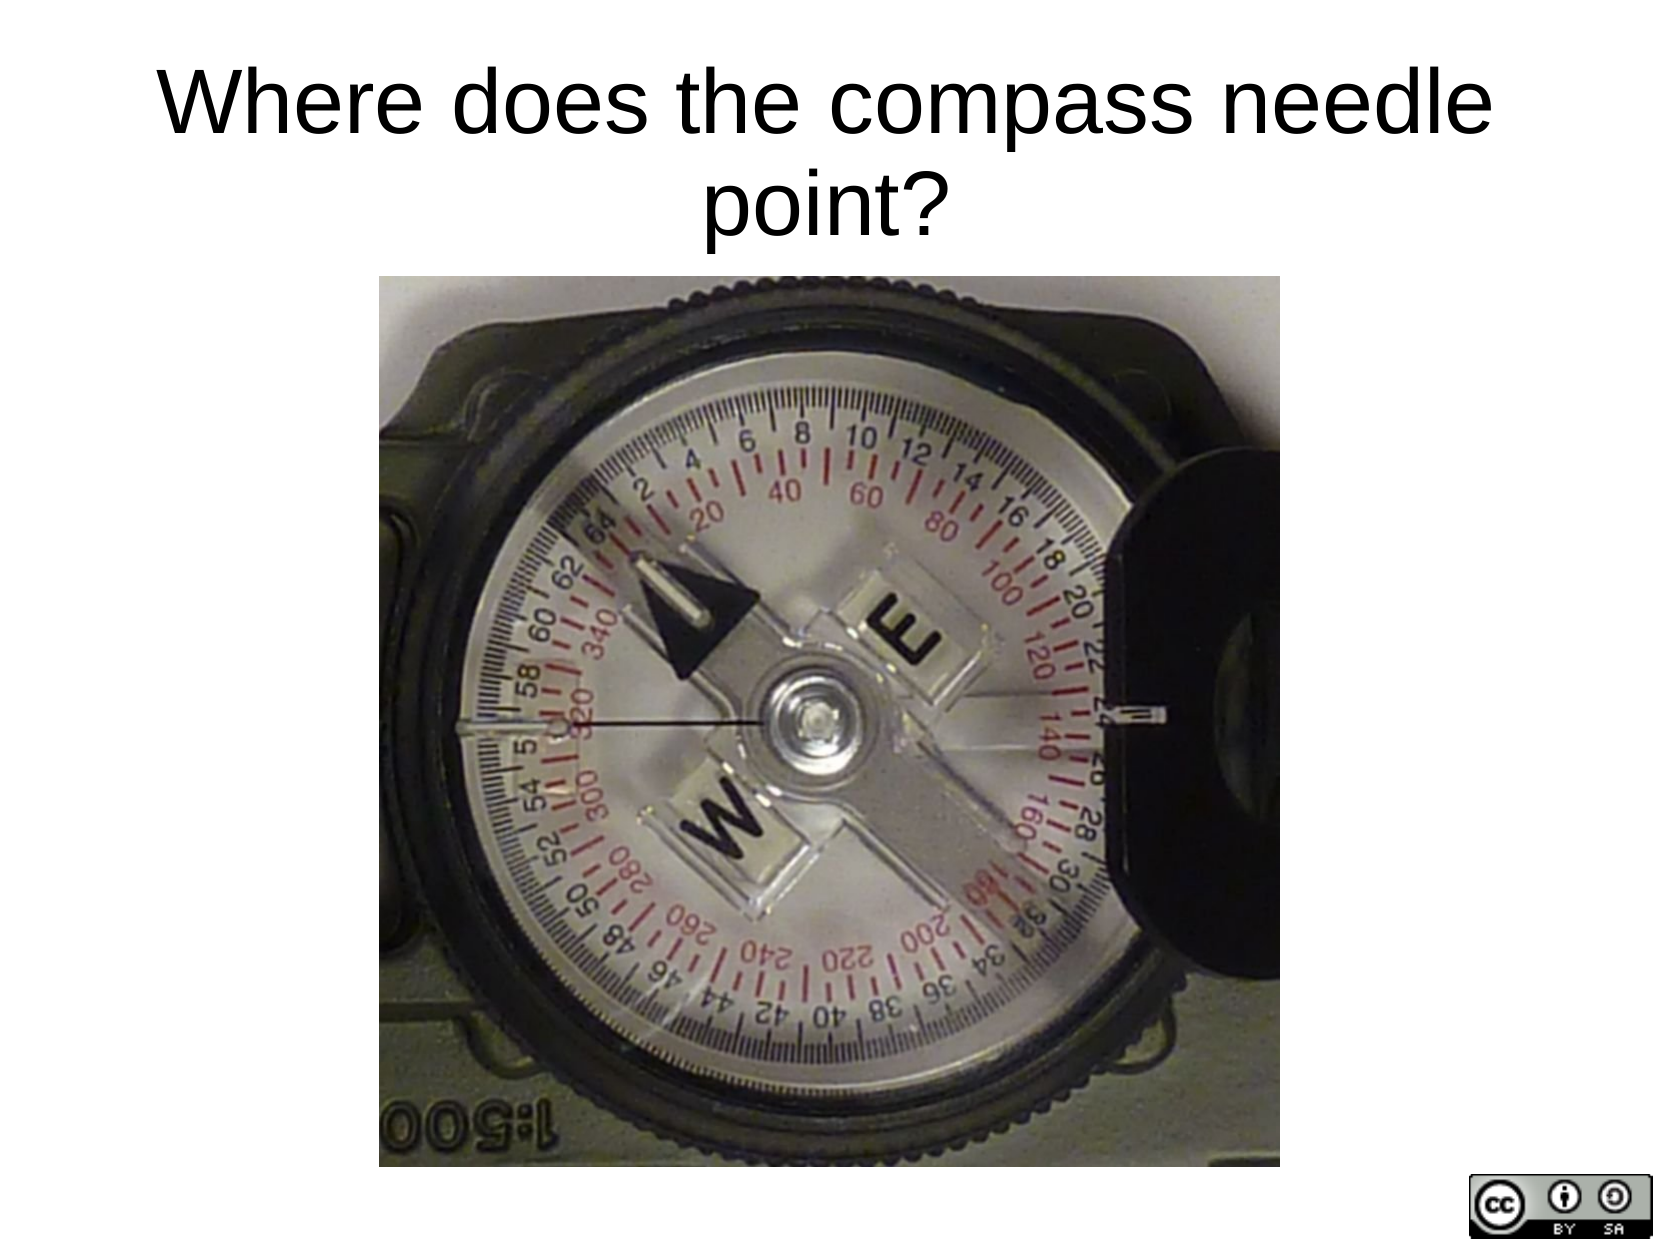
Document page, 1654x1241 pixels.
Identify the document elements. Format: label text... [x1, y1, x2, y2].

title Where does the compass needle point? [82, 49, 1571, 257]
picture [379, 276, 1280, 1167]
picture [1469, 1174, 1653, 1239]
